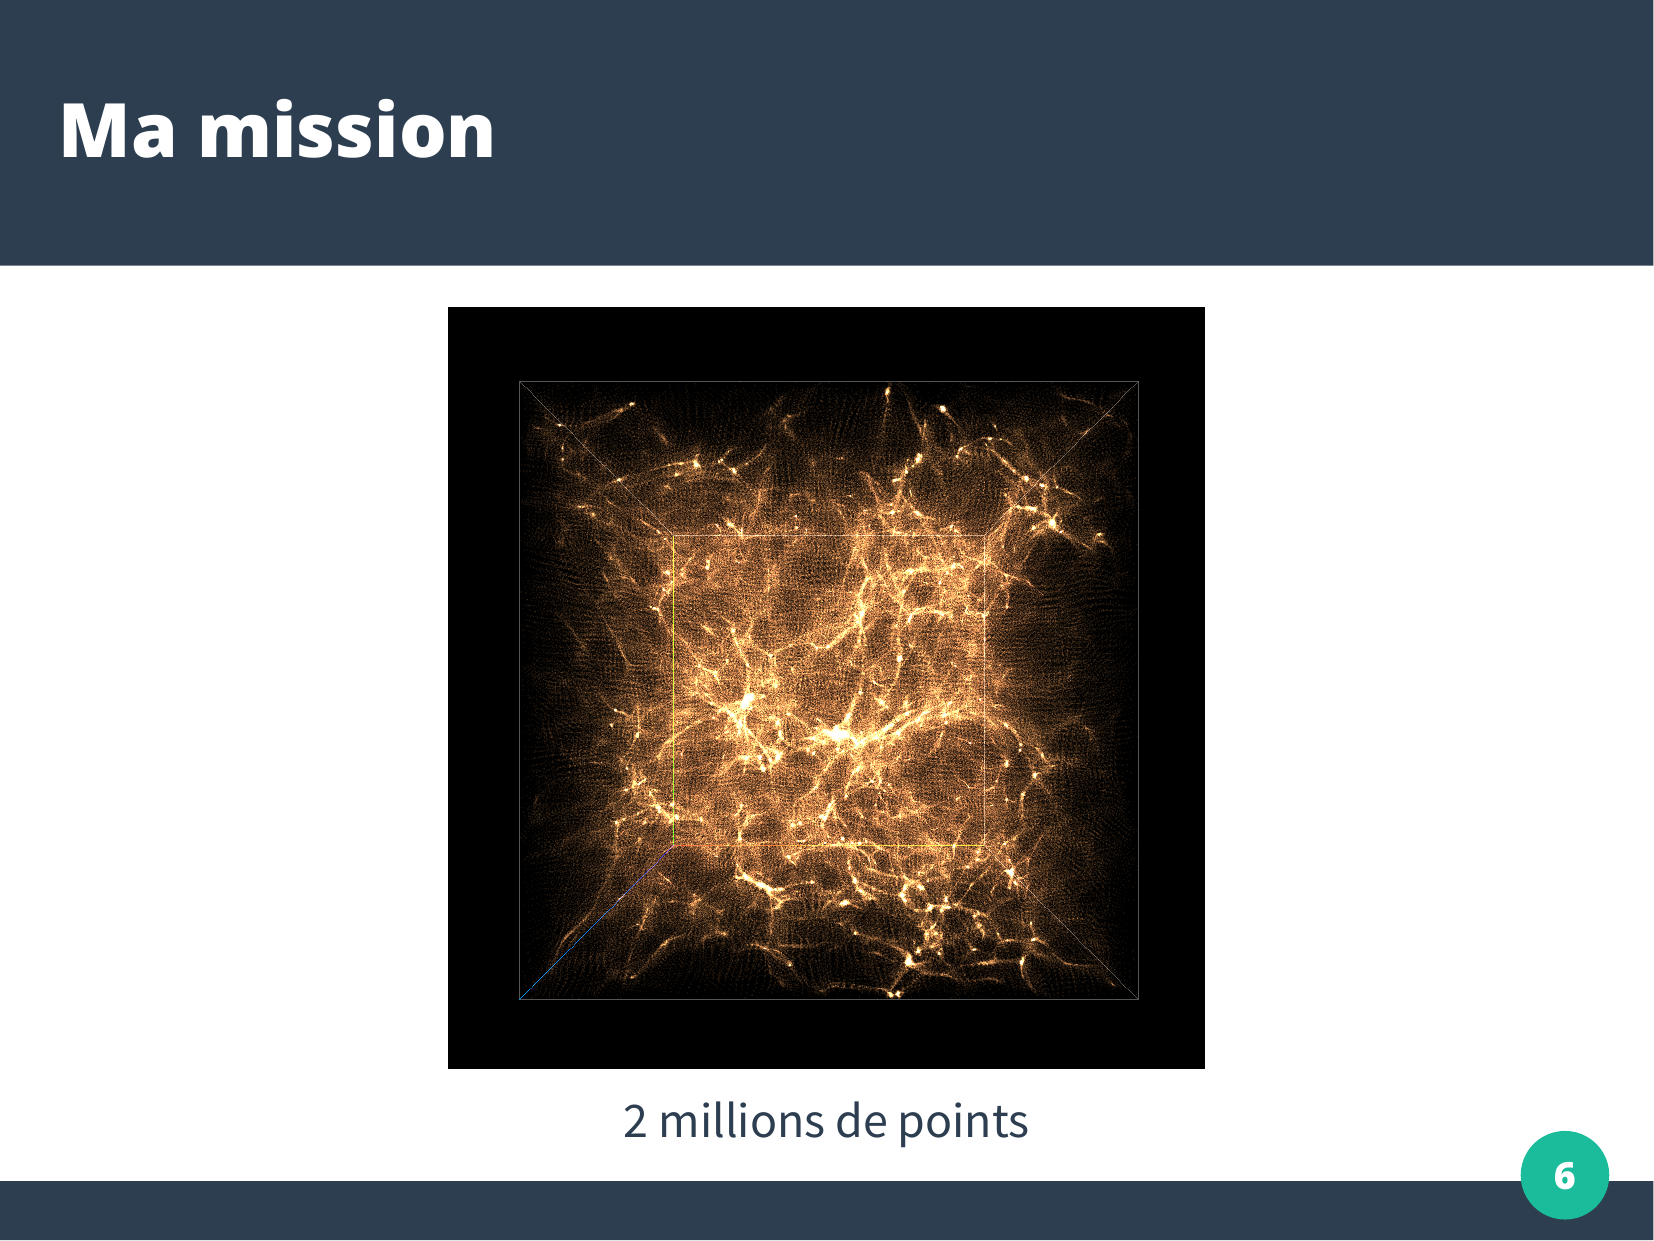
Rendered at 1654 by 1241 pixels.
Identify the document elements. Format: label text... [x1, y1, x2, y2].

text_box 2 millions de points [248, 1080, 1406, 1159]
picture [448, 307, 1205, 1069]
title Ma mission [59, 49, 1595, 207]
